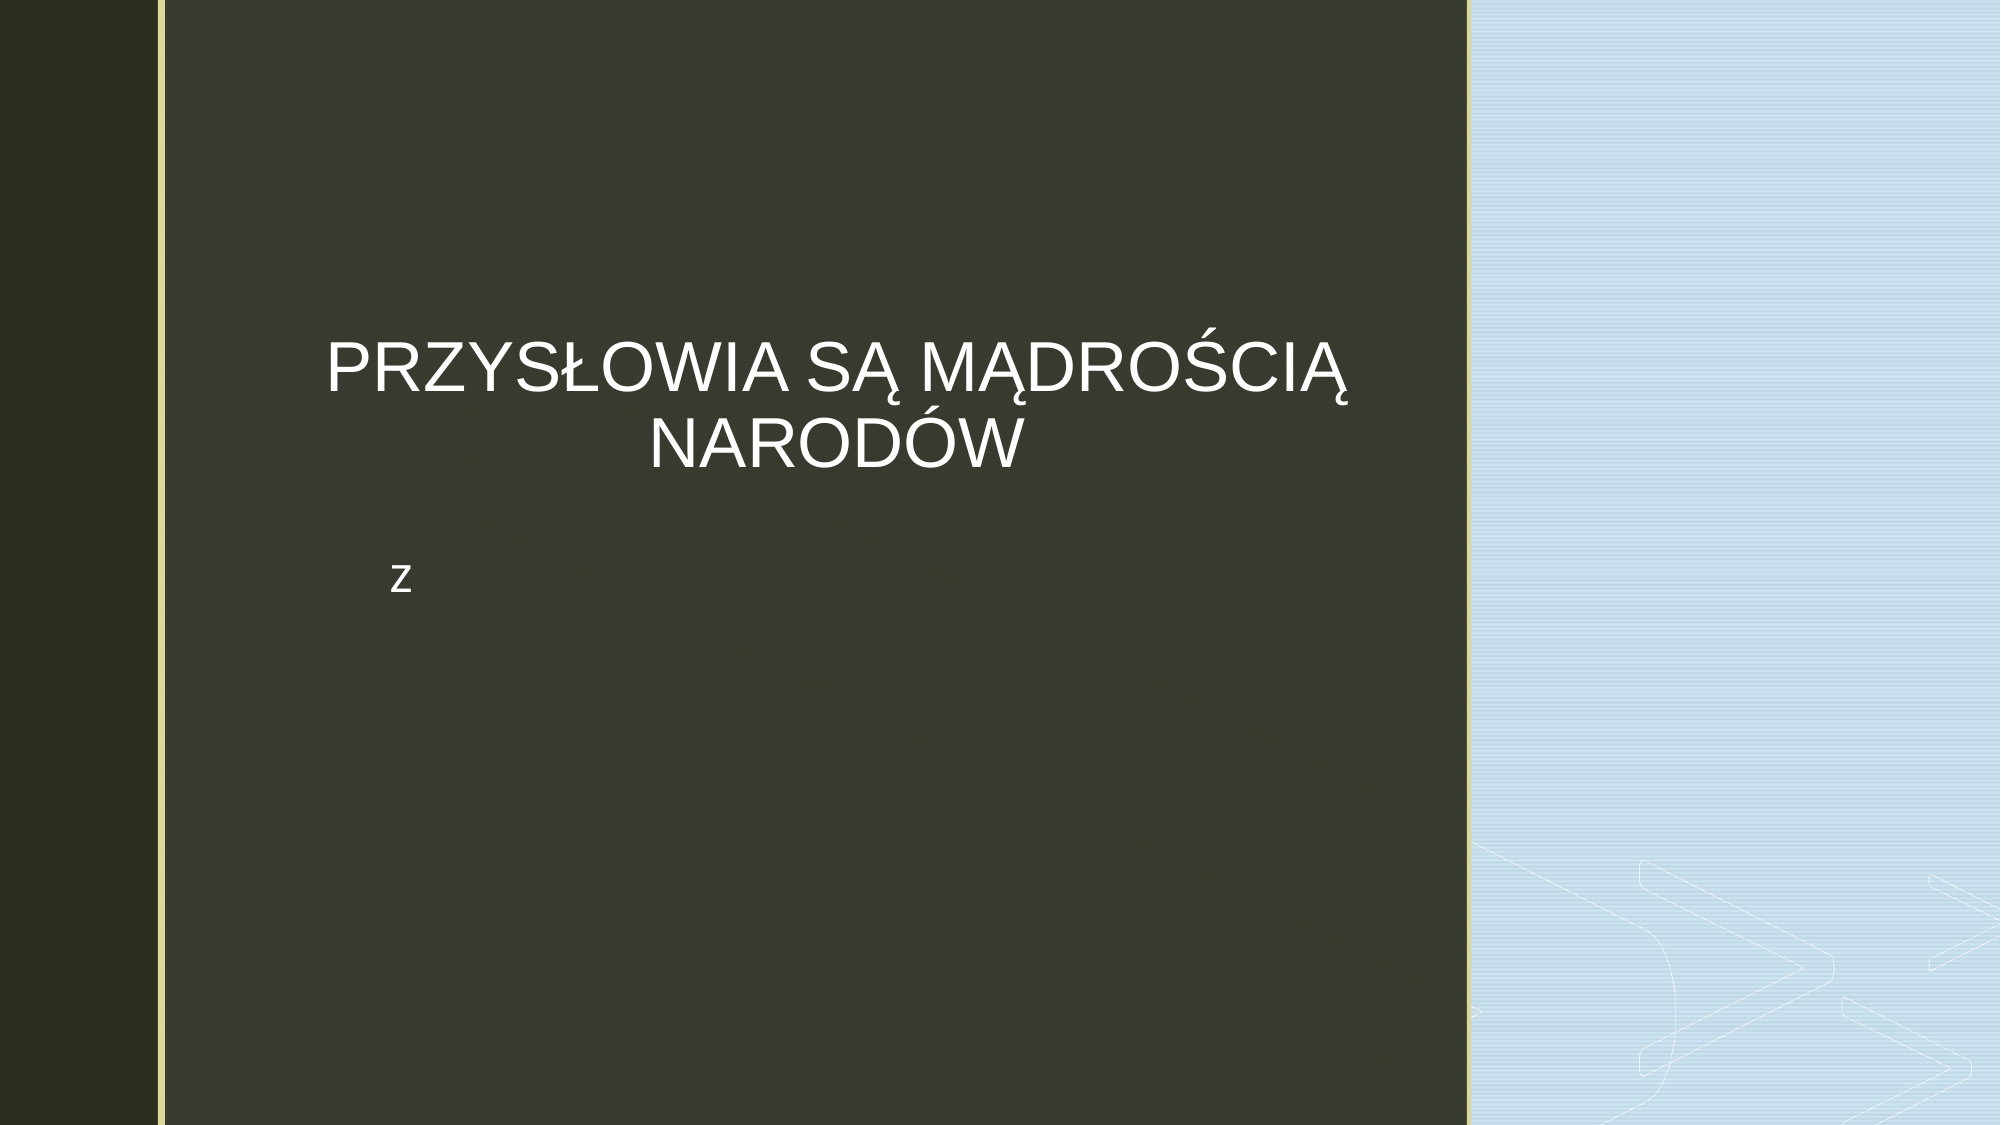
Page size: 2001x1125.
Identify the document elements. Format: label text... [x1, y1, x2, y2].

picture [1472, 0, 2000, 1125]
title PRZYSŁOWIA SĄ MĄDROŚCIĄ NARODÓW [245, 322, 1429, 1059]
